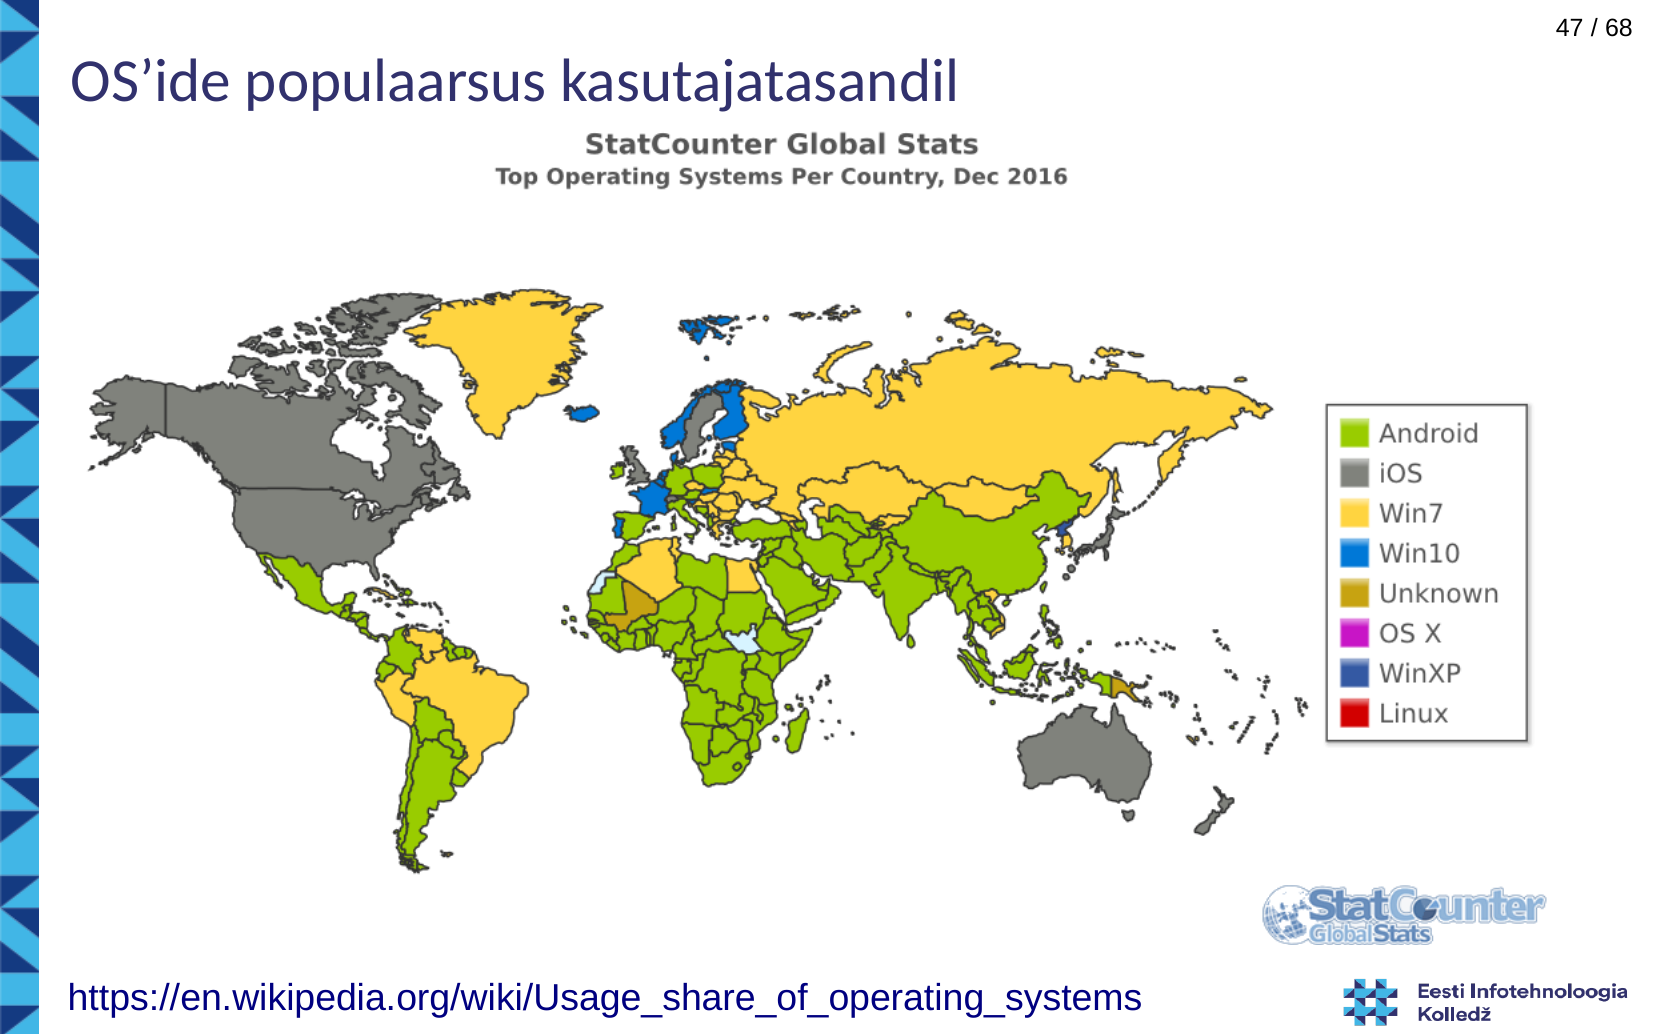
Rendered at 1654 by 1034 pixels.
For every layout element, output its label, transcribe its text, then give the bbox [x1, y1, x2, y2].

text_box https://en.wikipedia.org/wiki/Usage_share_of_operating_systems [52, 968, 1158, 1026]
picture [60, 129, 1548, 945]
title OS’ide populaarsus kasutajatasandil [70, 41, 1630, 130]
